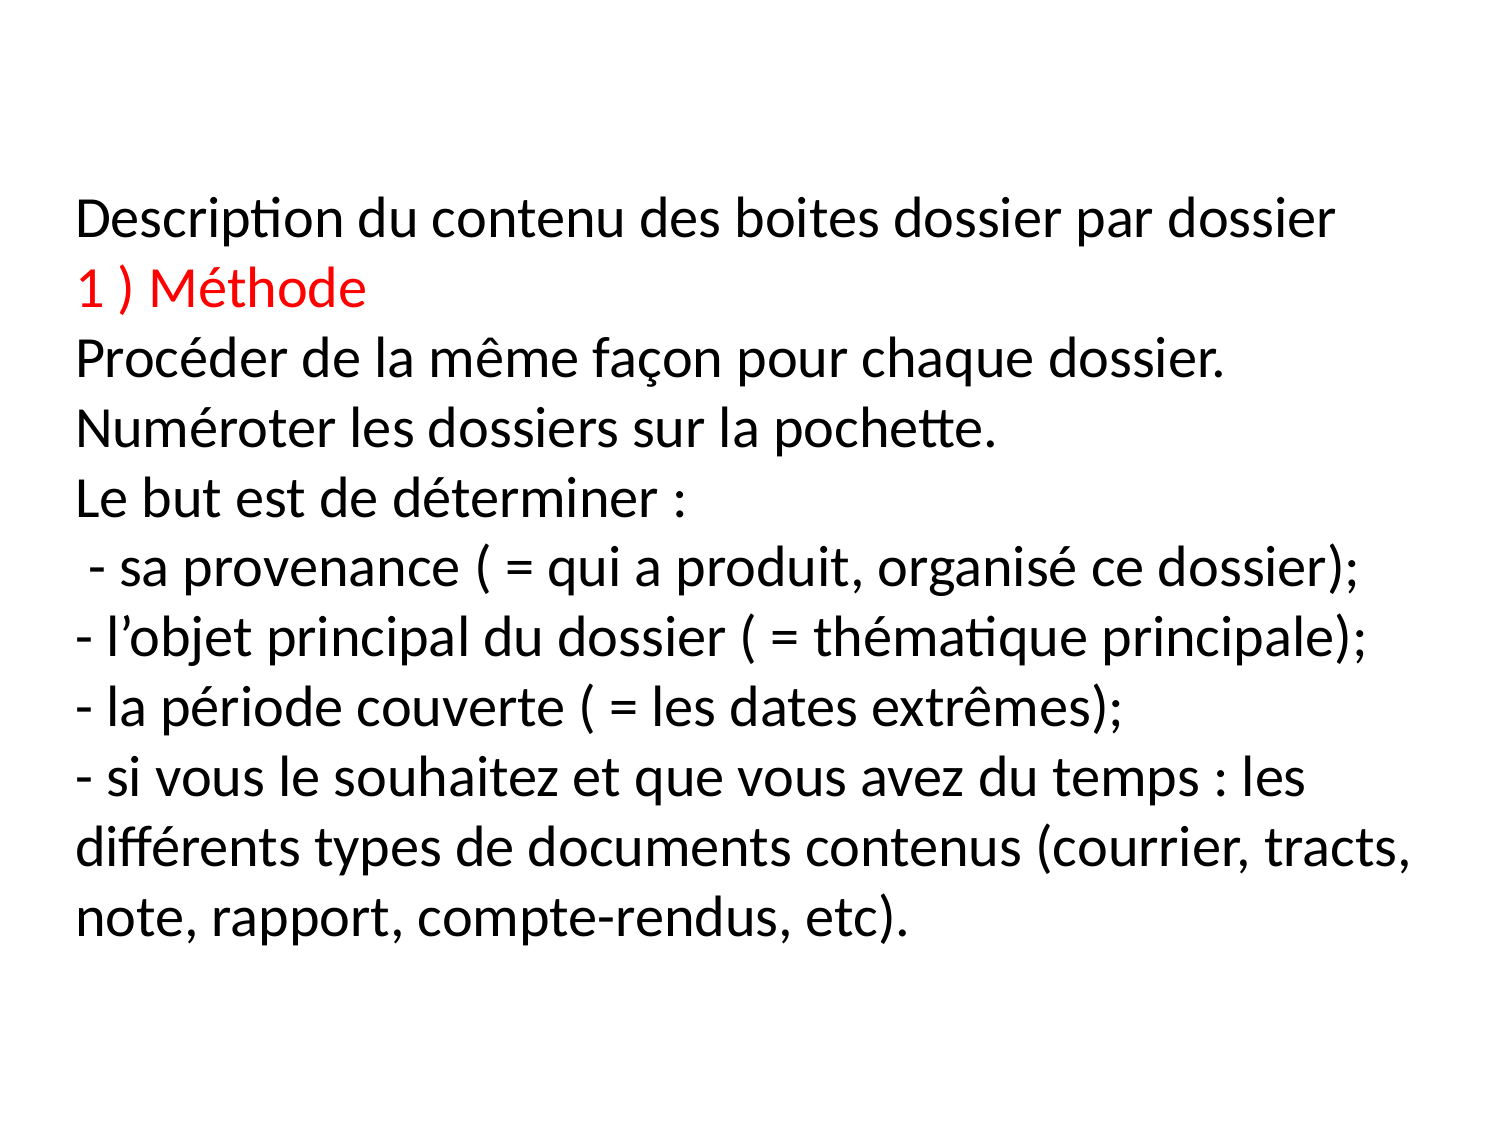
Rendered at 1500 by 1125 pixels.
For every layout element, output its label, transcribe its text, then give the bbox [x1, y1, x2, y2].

title Description du contenu des boites dossier par dossier 1 ) Méthode Procéder de la même façon pour chaque dossier. Numéroter les dossiers sur la pochette. Le but est de déterminer : - sa provenance ( = qui a produit, organisé ce dossier); - l’objet principal du dossier ( = thématique principale); - la période couverte ( = les dates extrêmes); - si vous le souhaitez et que vous avez du temps : les différents types de documents contenus (courrier, tracts, note, rapport, compte-rendus, etc). [75, 45, 1425, 1083]
